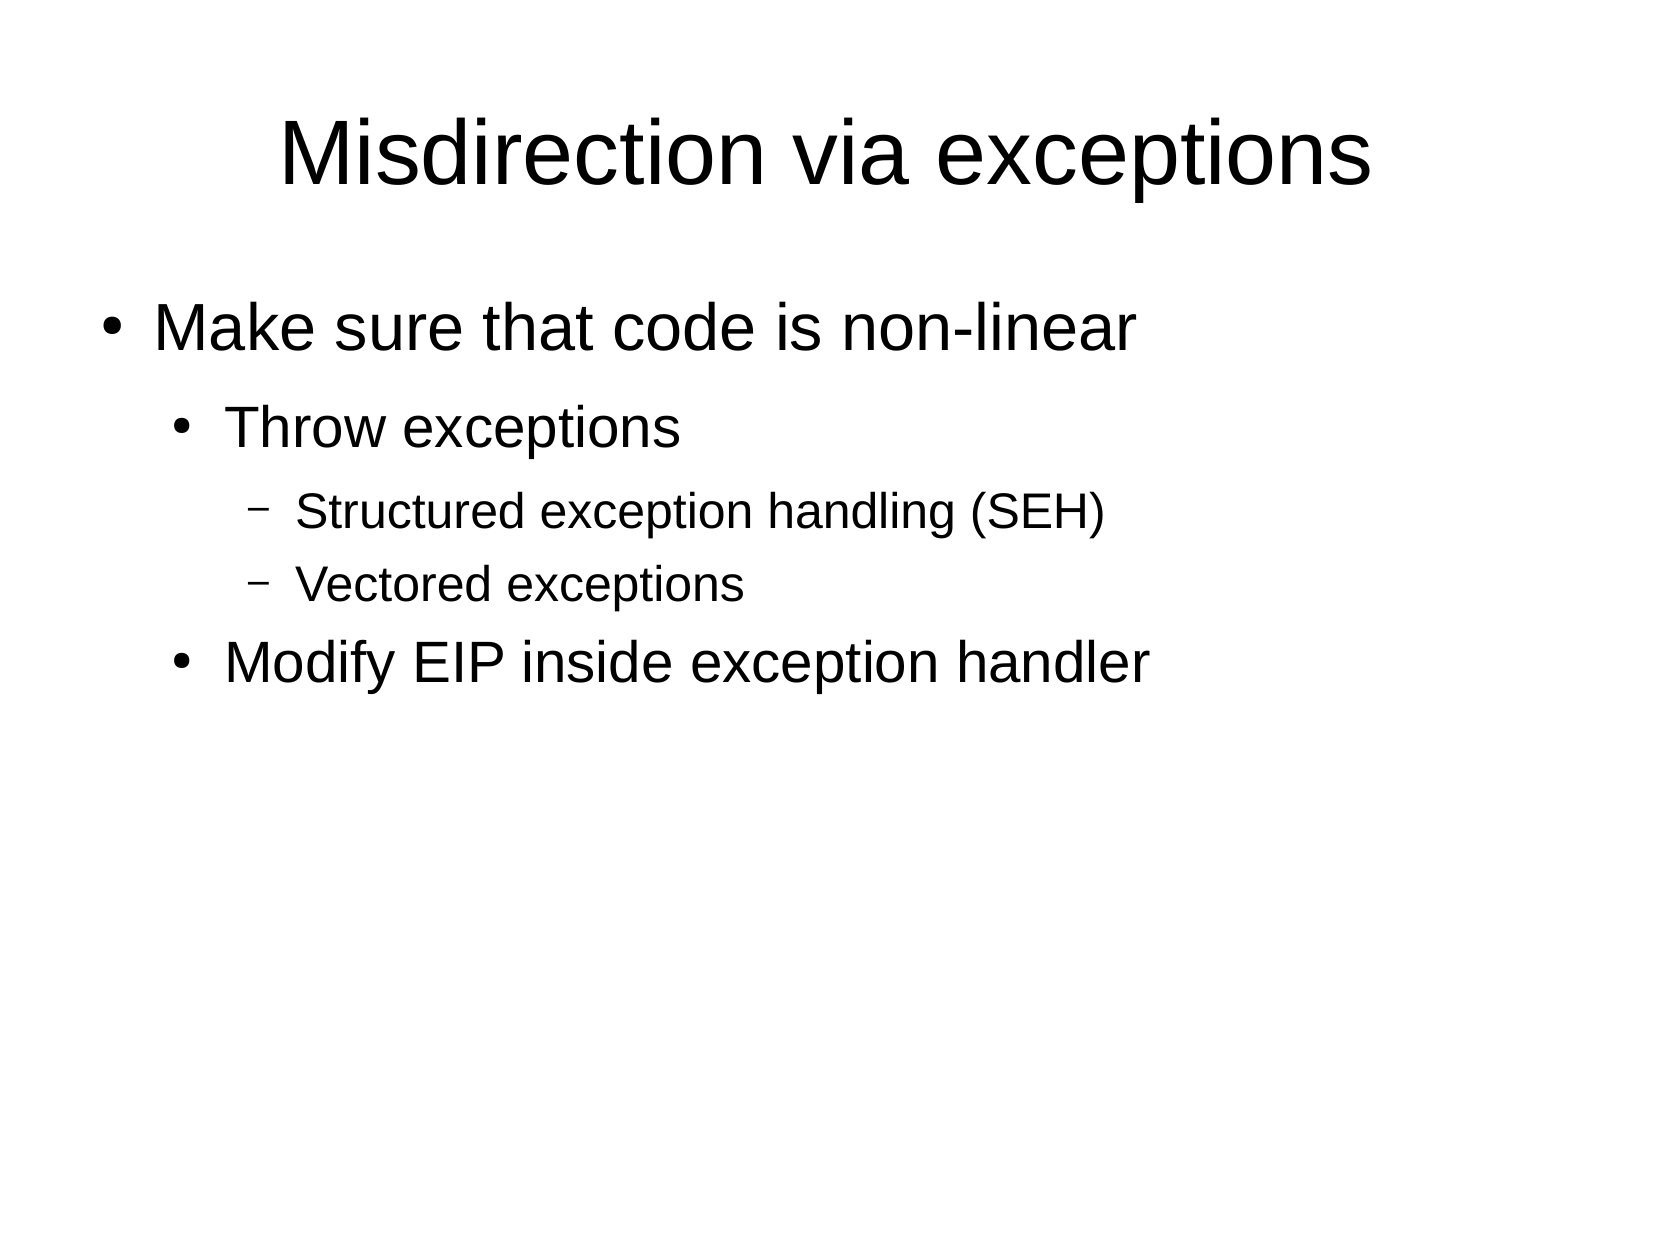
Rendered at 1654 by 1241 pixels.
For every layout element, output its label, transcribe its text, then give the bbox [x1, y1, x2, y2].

title Misdirection via exceptions [82, 49, 1571, 257]
list Make sure that code is non-linear Throw exceptions Structured exception handling (SEH) Vectored exceptions Modify EIP inside exception handler [82, 290, 1571, 1109]
